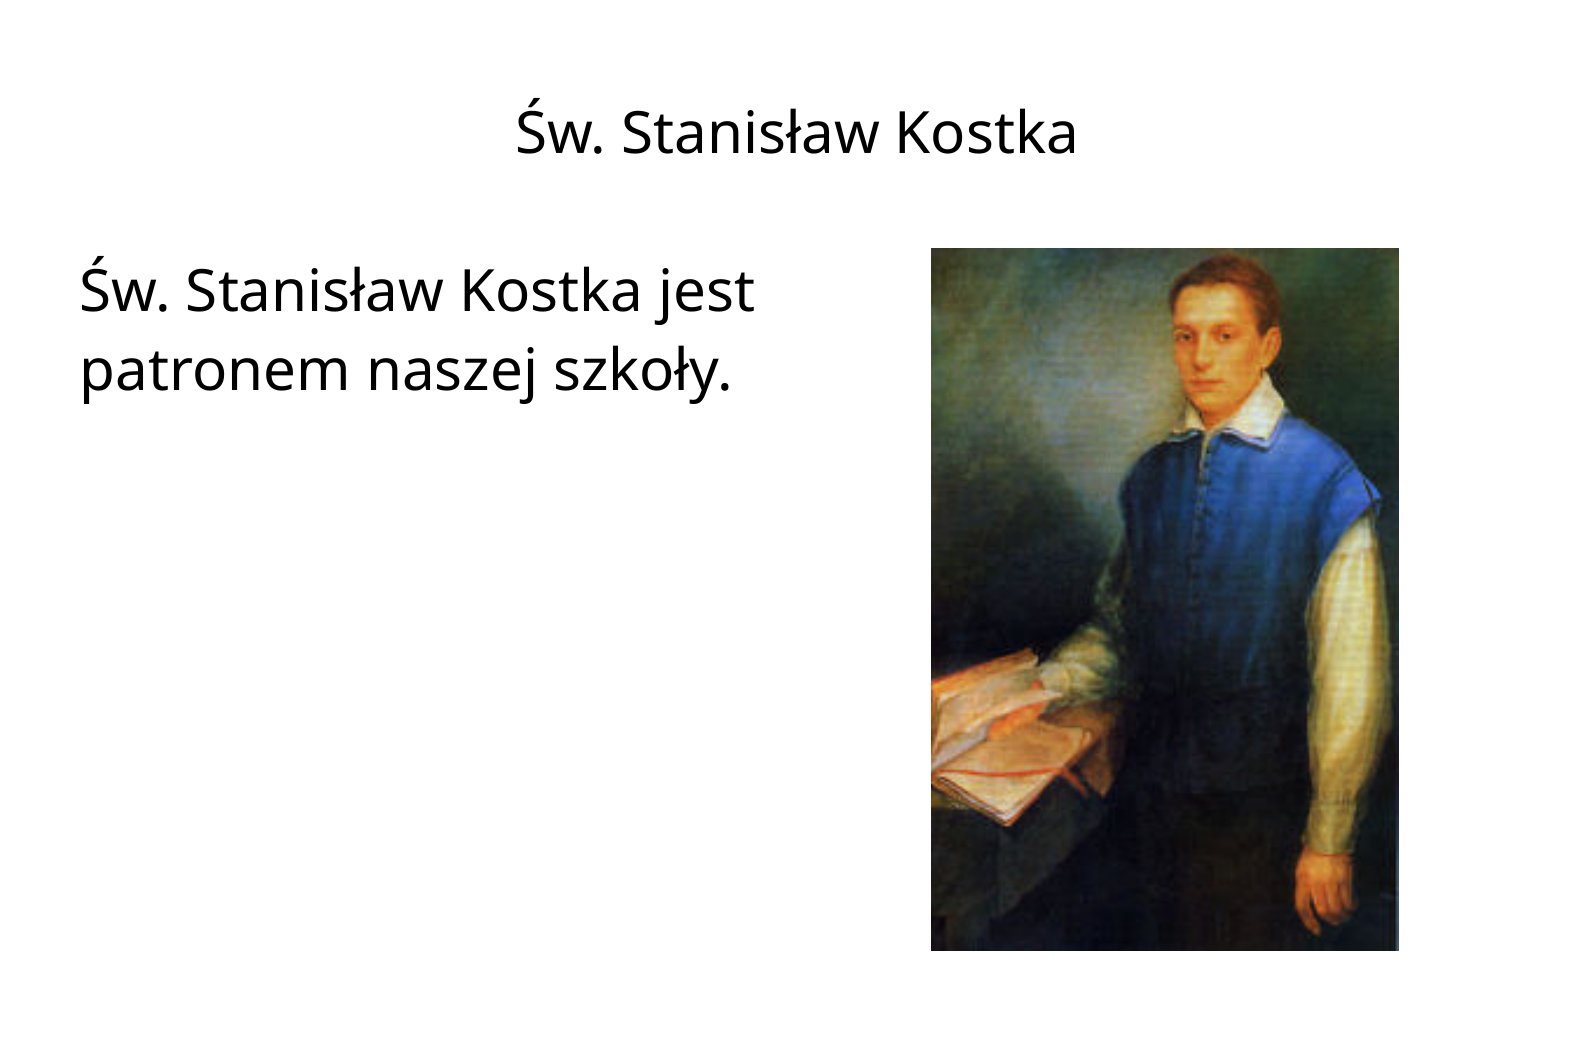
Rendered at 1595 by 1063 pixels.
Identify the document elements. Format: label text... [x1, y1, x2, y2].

title Św. Stanisław Kostka [79, 42, 1515, 220]
list Św. Stanisław Kostka jest patronem naszej szkoły. [79, 248, 780, 951]
picture [931, 248, 1399, 951]
